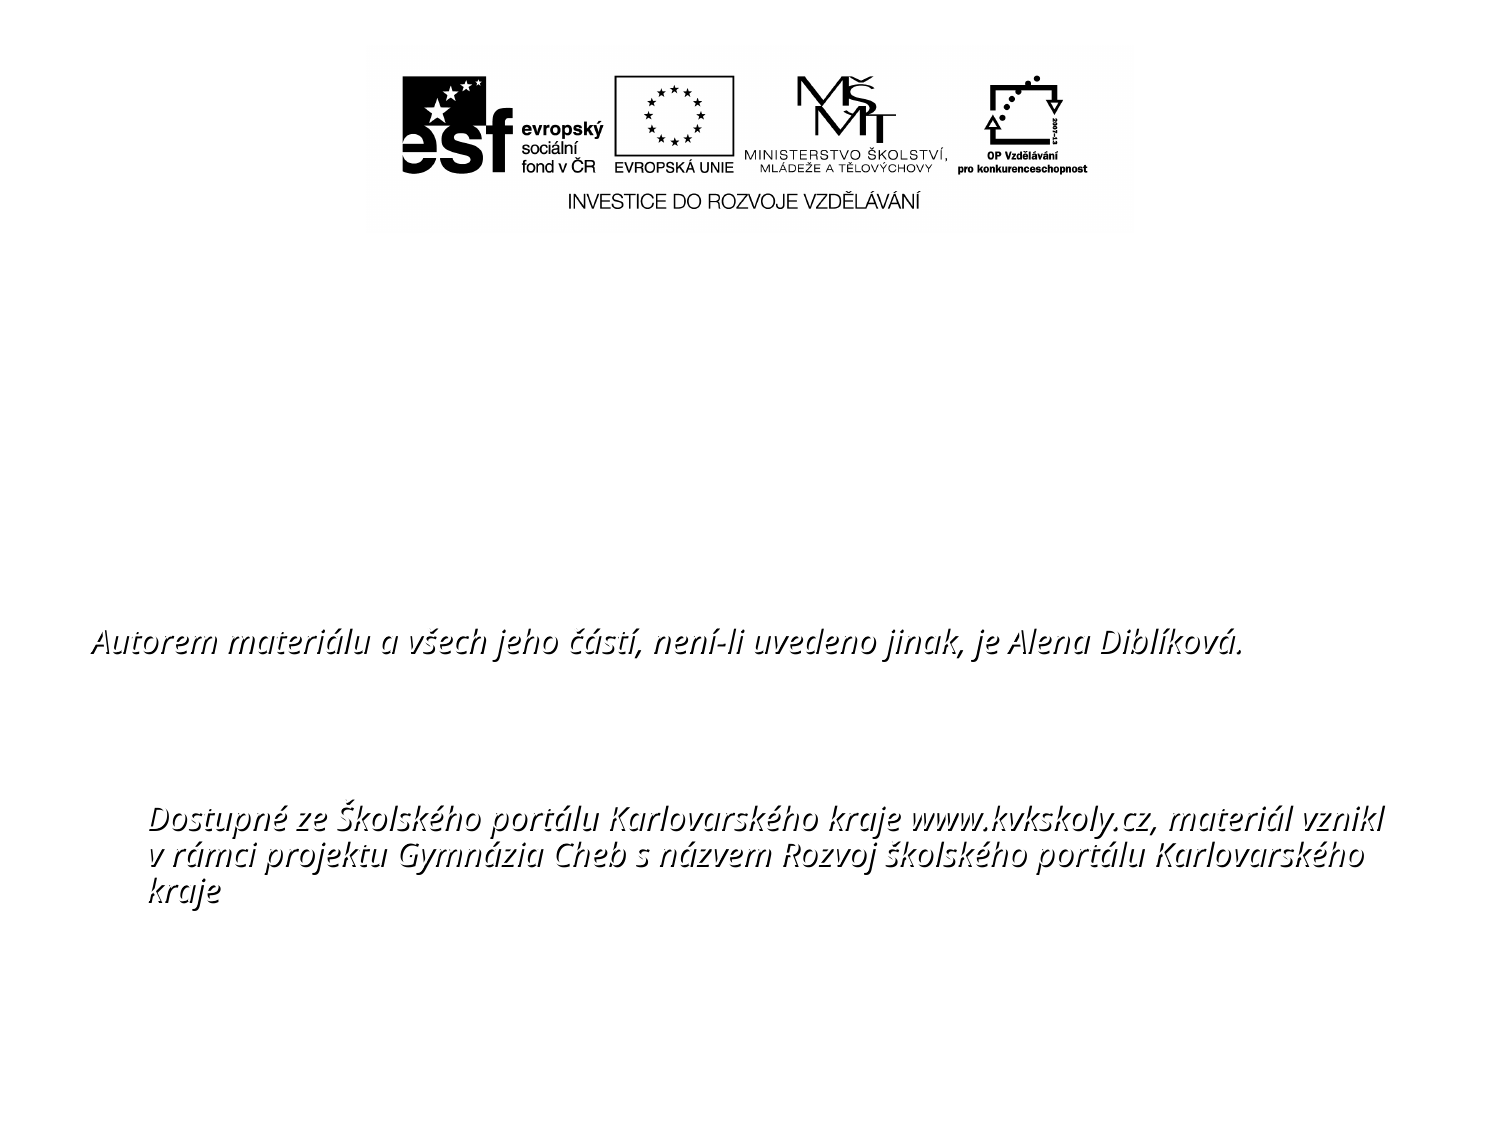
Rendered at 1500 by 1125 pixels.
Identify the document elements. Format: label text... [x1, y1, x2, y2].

picture [366, 45, 1134, 233]
list Autorem materiálu a všech jeho částí, není-li uvedeno jinak, je Alena Diblíková. Dostupné ze Školského portálu Karlovarského kraje www.kvkskoly.cz, materiál vznikl v rámci projektu Gymnázia Cheb s názvem Rozvoj školského portálu Karlovarského kraje [75, 262, 1426, 1006]
